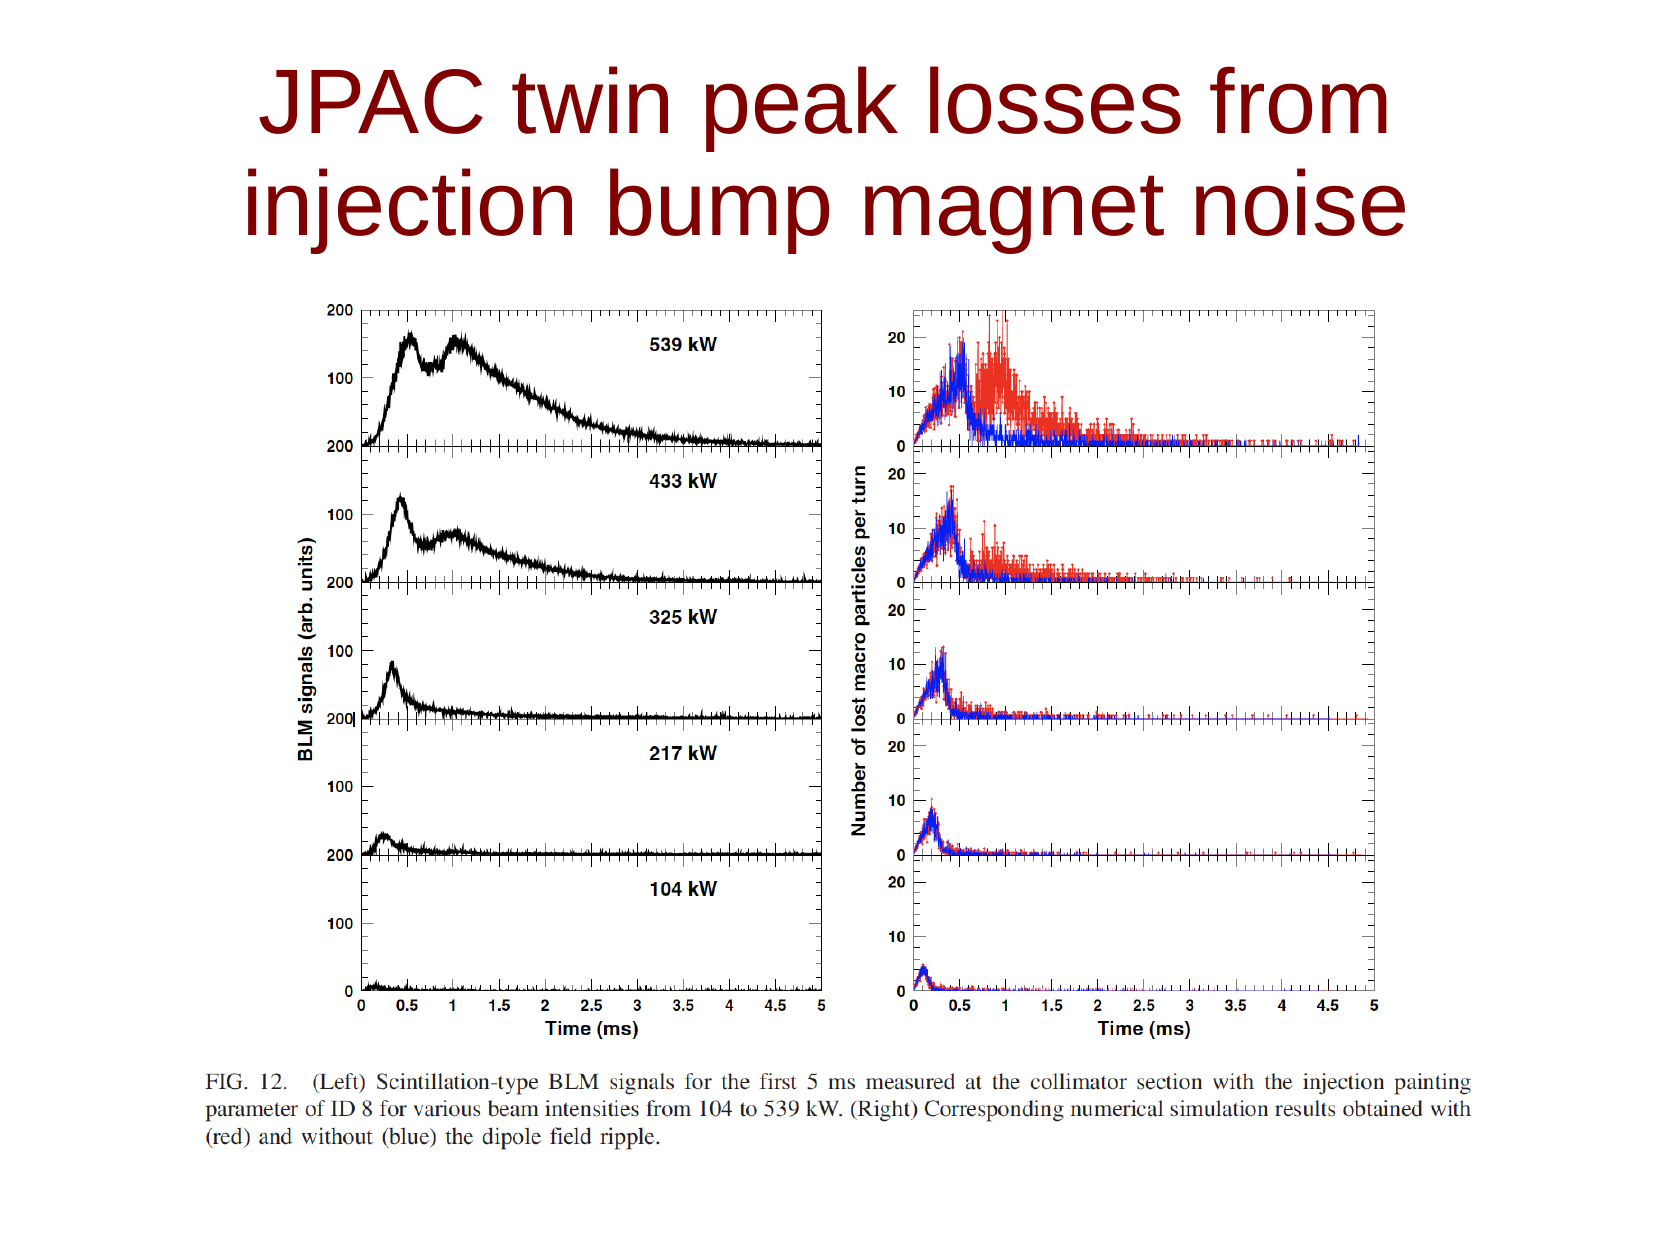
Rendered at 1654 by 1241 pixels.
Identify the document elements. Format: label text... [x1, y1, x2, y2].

title JPAC twin peak losses from injection bump magnet noise [82, 49, 1571, 257]
picture [165, 284, 1516, 1190]
